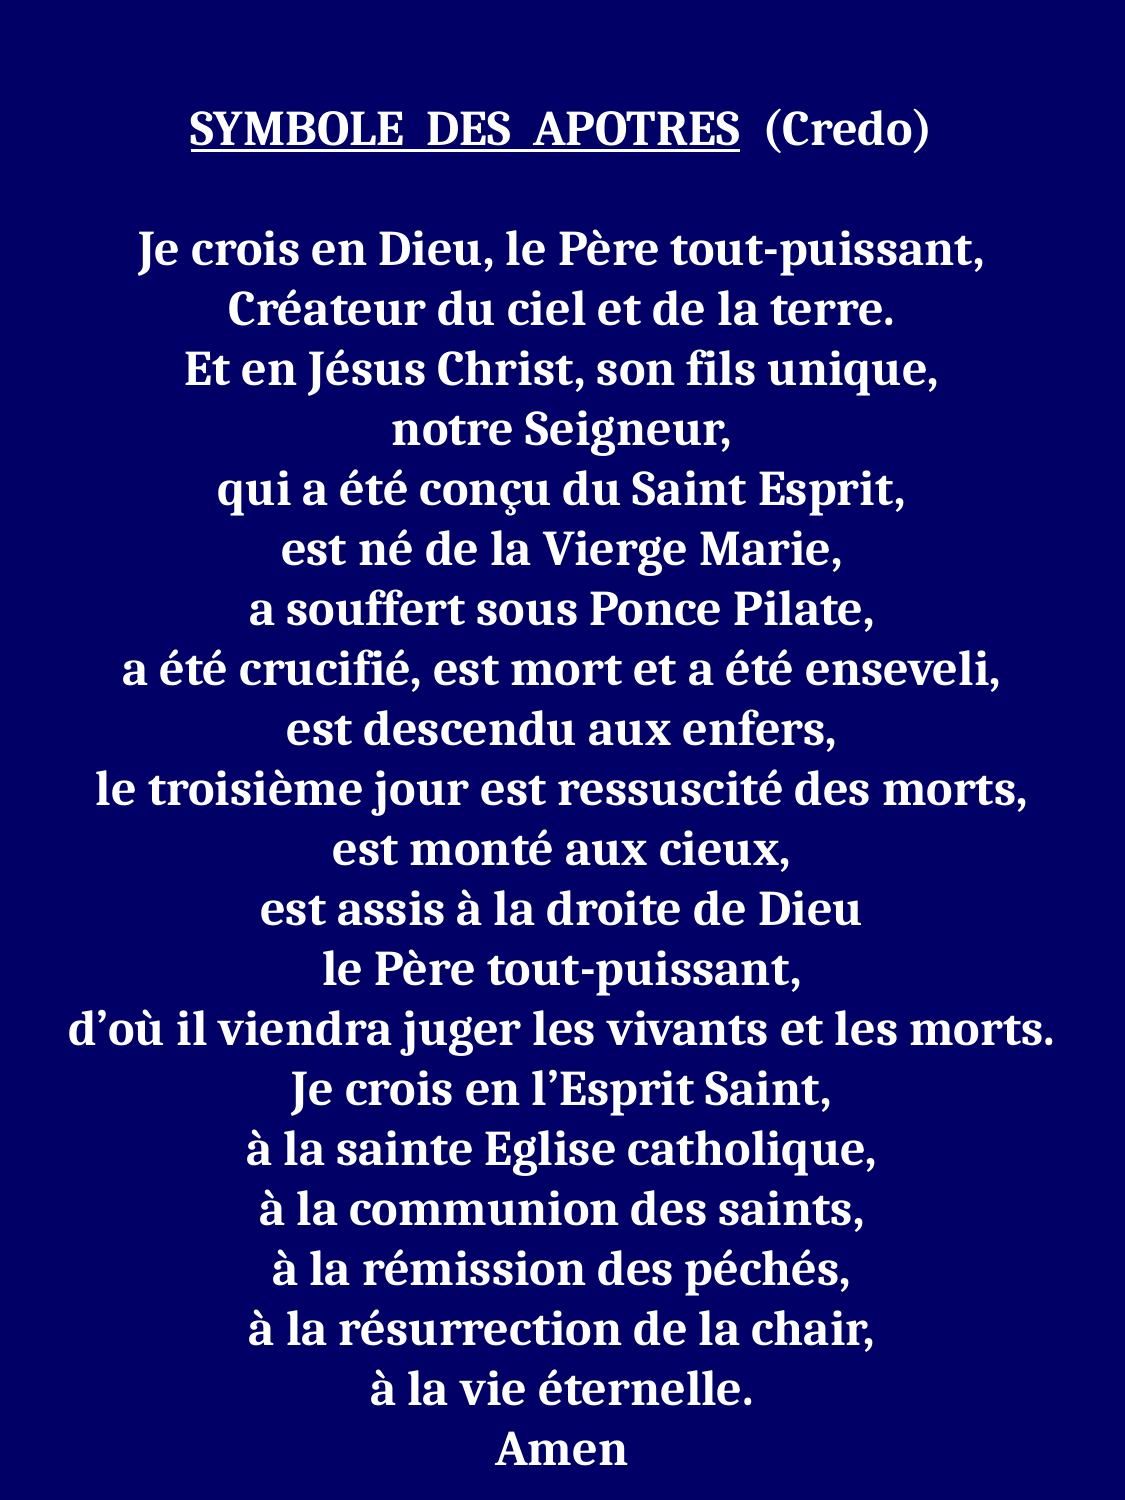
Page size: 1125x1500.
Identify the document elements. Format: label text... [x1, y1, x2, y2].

text_box SYMBOLE DES APOTRES (Credo) Je crois en Dieu, le Père tout-puissant, Créateur du ciel et de la terre. Et en Jésus Christ, son fils unique, notre Seigneur, qui a été conçu du Saint Esprit, est né de la Vierge Marie, a souffert sous Ponce Pilate, a été crucifié, est mort et a été enseveli, est descendu aux enfers, le troisième jour est ressuscité des morts, est monté aux cieux, est assis à la droite de Dieu le Père tout-puissant, d’où il viendra juger les vivants et les morts. Je crois en l’Esprit Saint, à la sainte Eglise catholique, à la communion des saints, à la rémission des péchés, à la résurrection de la chair, à la vie éternelle. Amen [42, 88, 1082, 1484]
